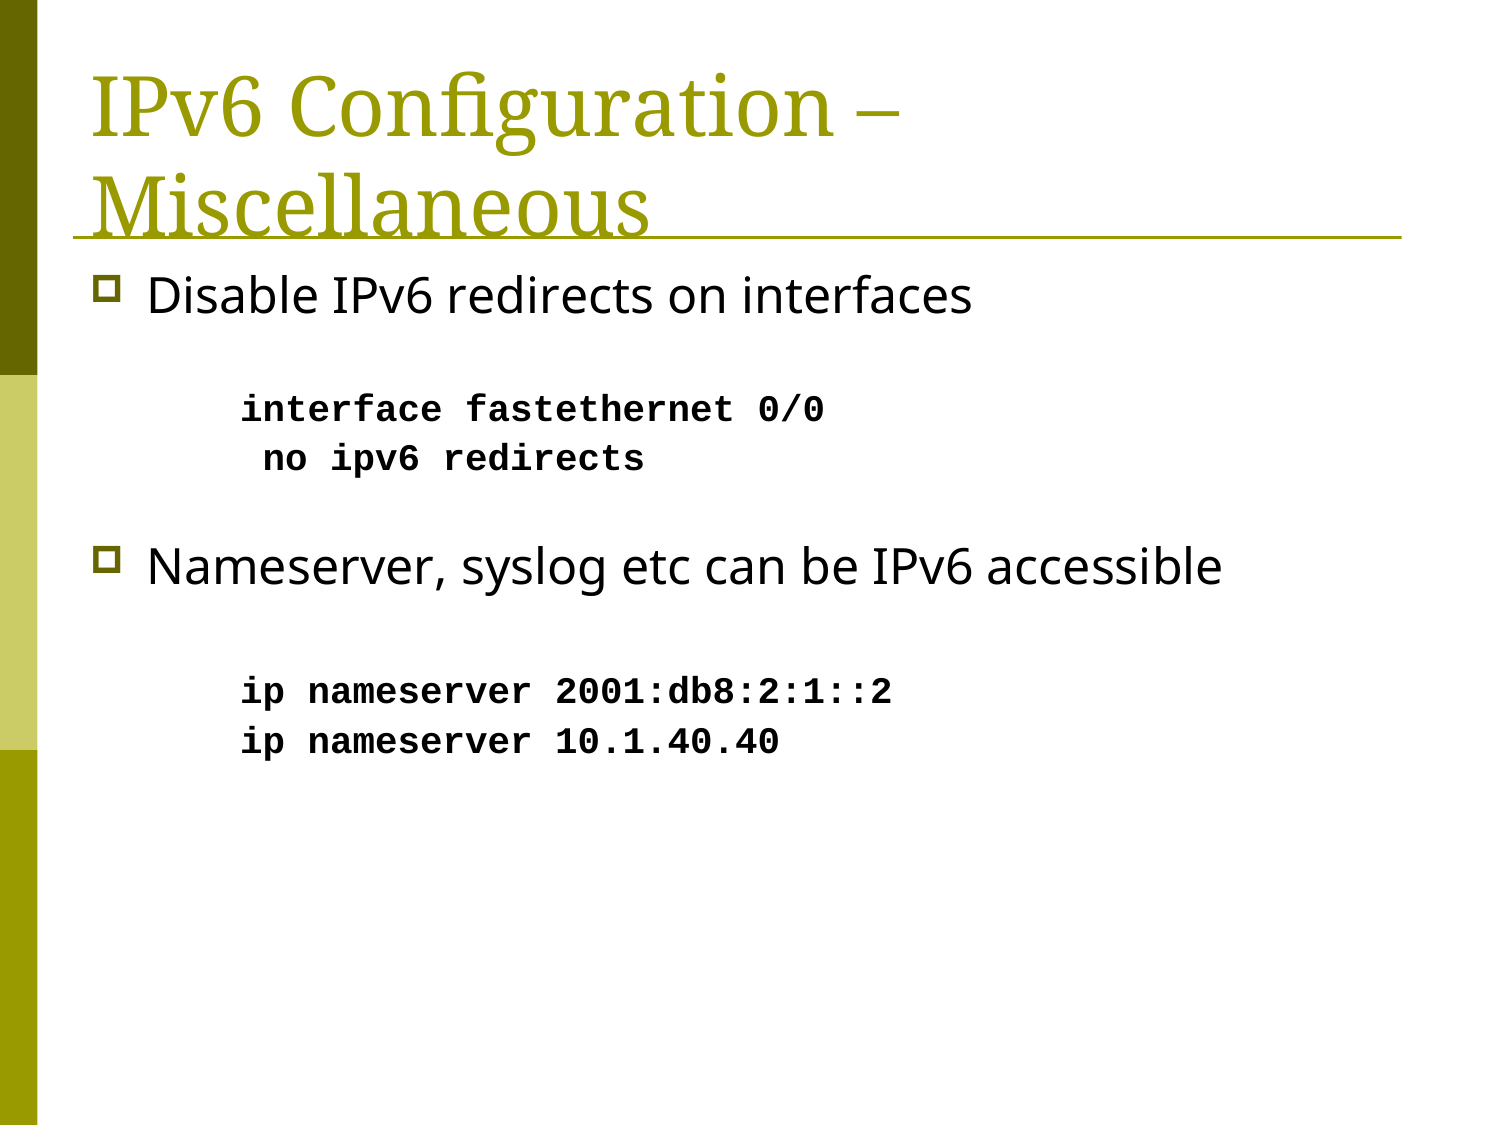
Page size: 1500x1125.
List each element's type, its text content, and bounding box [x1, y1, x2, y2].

list Disable IPv6 redirects on interfaces interface fastethernet 0/0 no ipv6 redirects Nameserver, syslog etc can be IPv6 accessible ip nameserver 2001:db8:2:1::2 ip nameserver 10.1.40.40 [75, 262, 1426, 1006]
title IPv6 Configuration – Miscellaneous [75, 45, 1426, 233]
